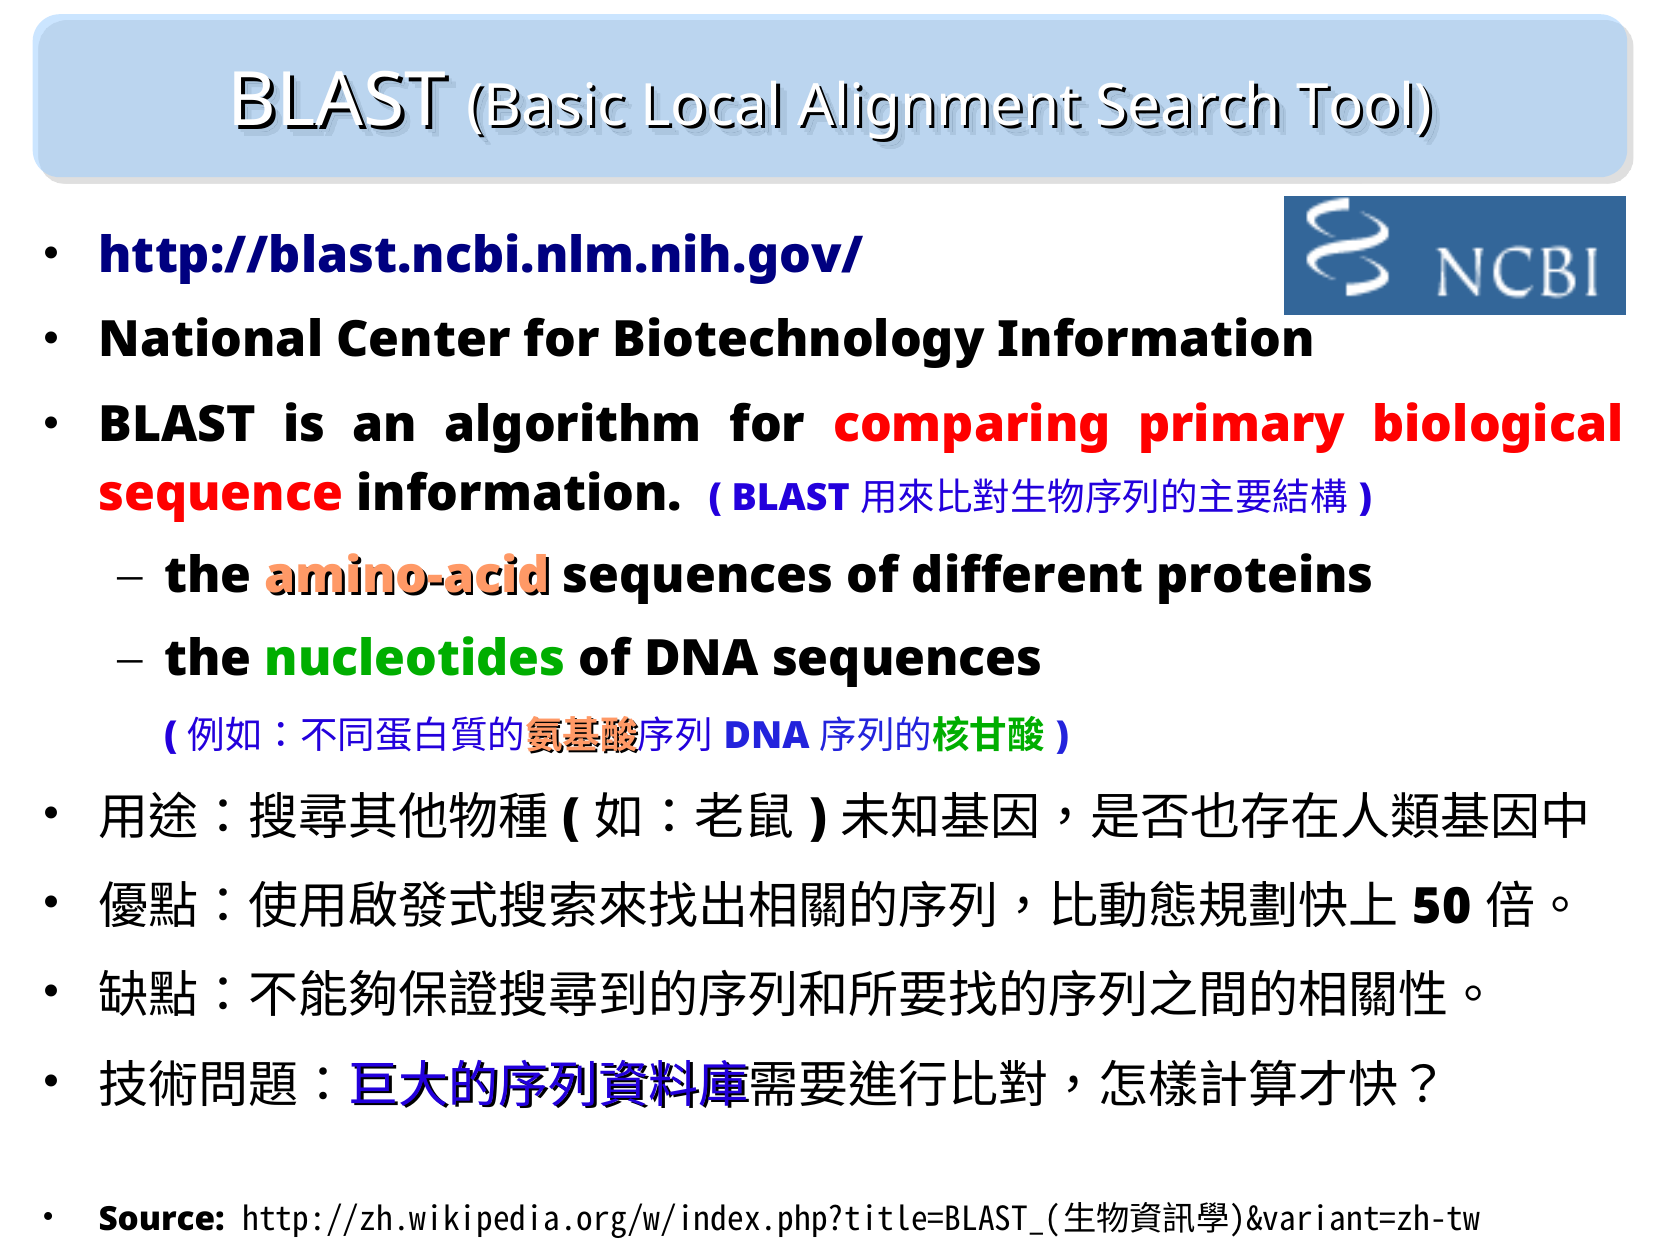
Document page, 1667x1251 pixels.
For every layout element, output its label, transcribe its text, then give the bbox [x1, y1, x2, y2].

picture [1284, 196, 1626, 315]
text_box BLAST (Basic Local Alignment Search Tool) [32, 14, 1628, 178]
list http://blast.ncbi.nlm.nih.gov/ National Center for Biotechnology Information BLAST is an algorithm for comparing primary biological sequence information. ( BLAST用來比對生物序列的主要結構) the amino-acid sequences of different proteins the nucleotides of DNA sequences (例如：不同蛋白質的氨基酸序列DNA序列的核甘酸) 用途：搜尋其他物種(如：老鼠)未知基因，是否也存在人類基因中 優點：使用啟發式搜索來找出相關的序列，比動態規劃快上50倍。 缺點：不能夠保證搜尋到的序列和所要找的序列之間的相關性。 技術問題：巨大的序列資料庫需要進行比對，怎樣計算才快？ Source: http://zh.wikipedia.org/w/index.php?title=BLAST_(生物資訊學)&variant=zh-tw [42, 218, 1625, 1223]
